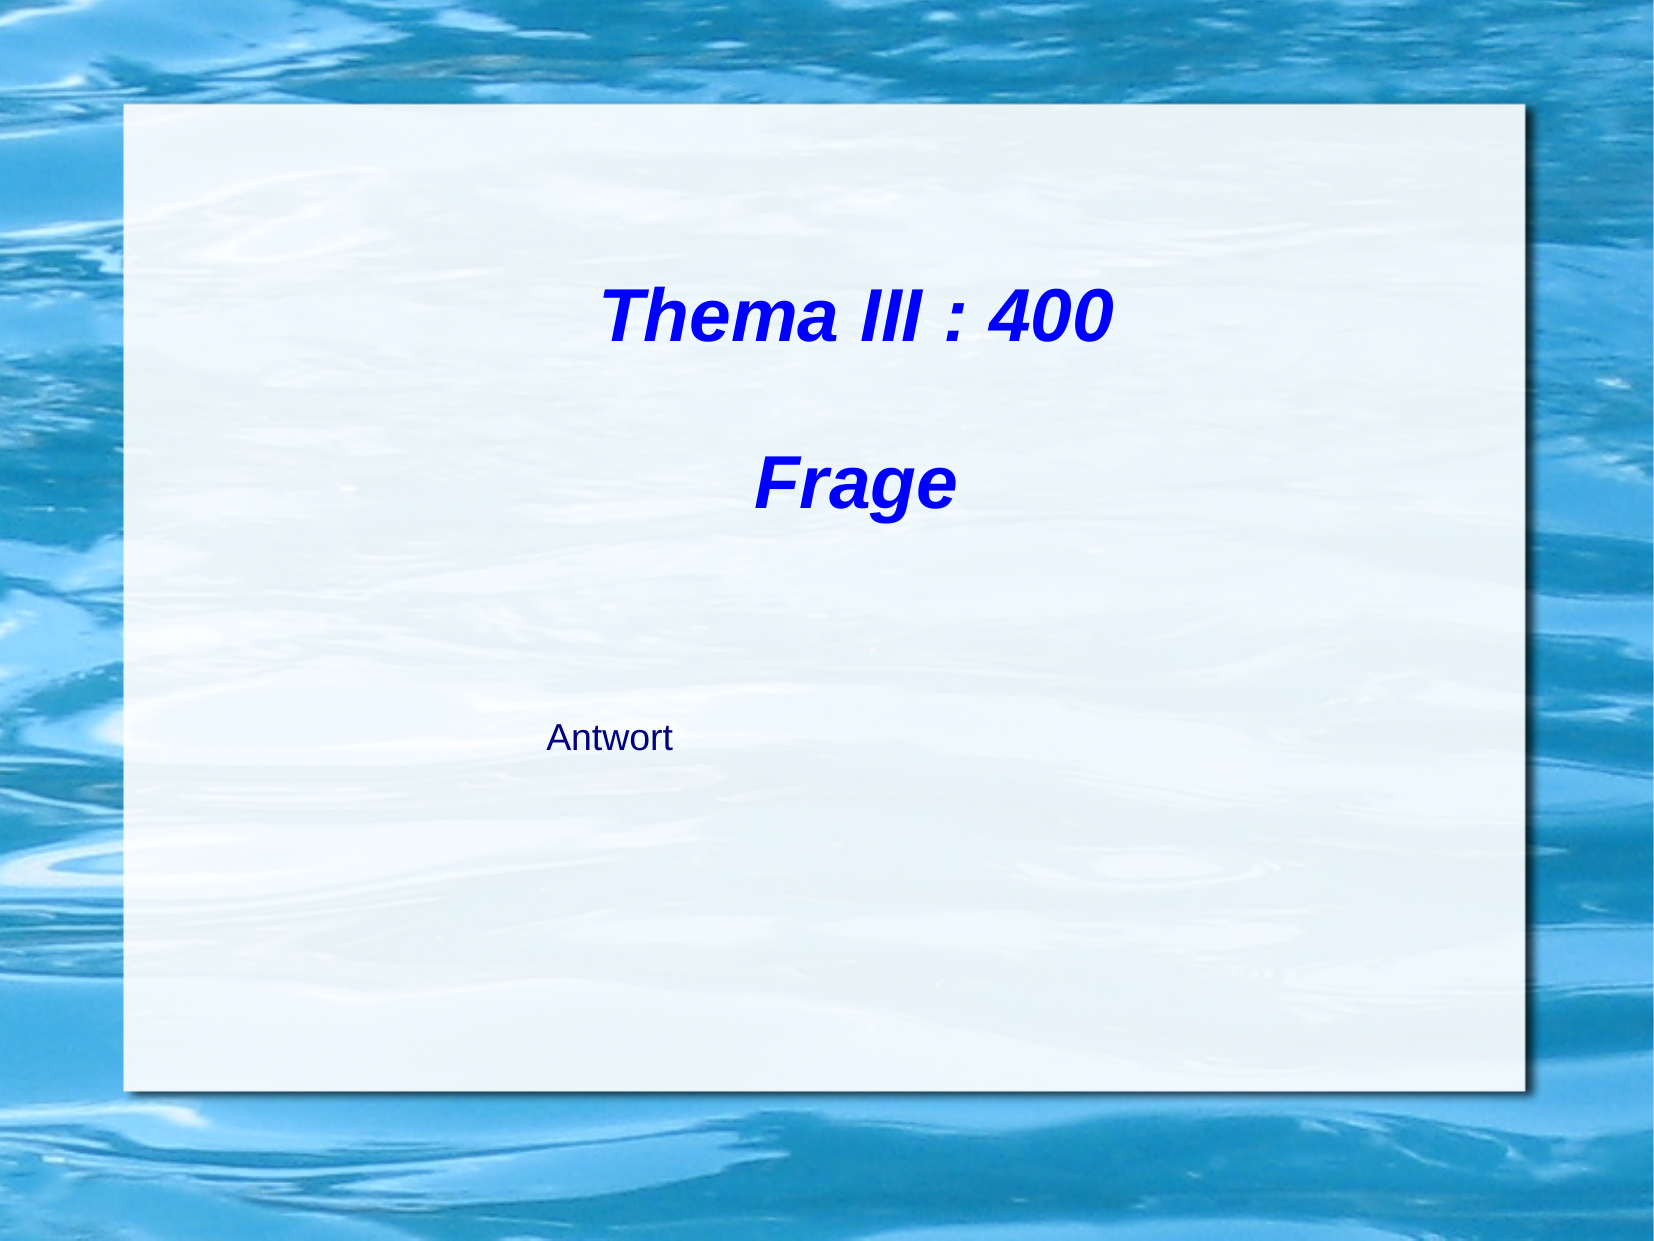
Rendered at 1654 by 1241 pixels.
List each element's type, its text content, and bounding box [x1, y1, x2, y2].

picture [0, 0, 1654, 1241]
text_box Thema III : 400 Frage [324, 265, 1388, 533]
text_box Antwort [531, 708, 945, 766]
